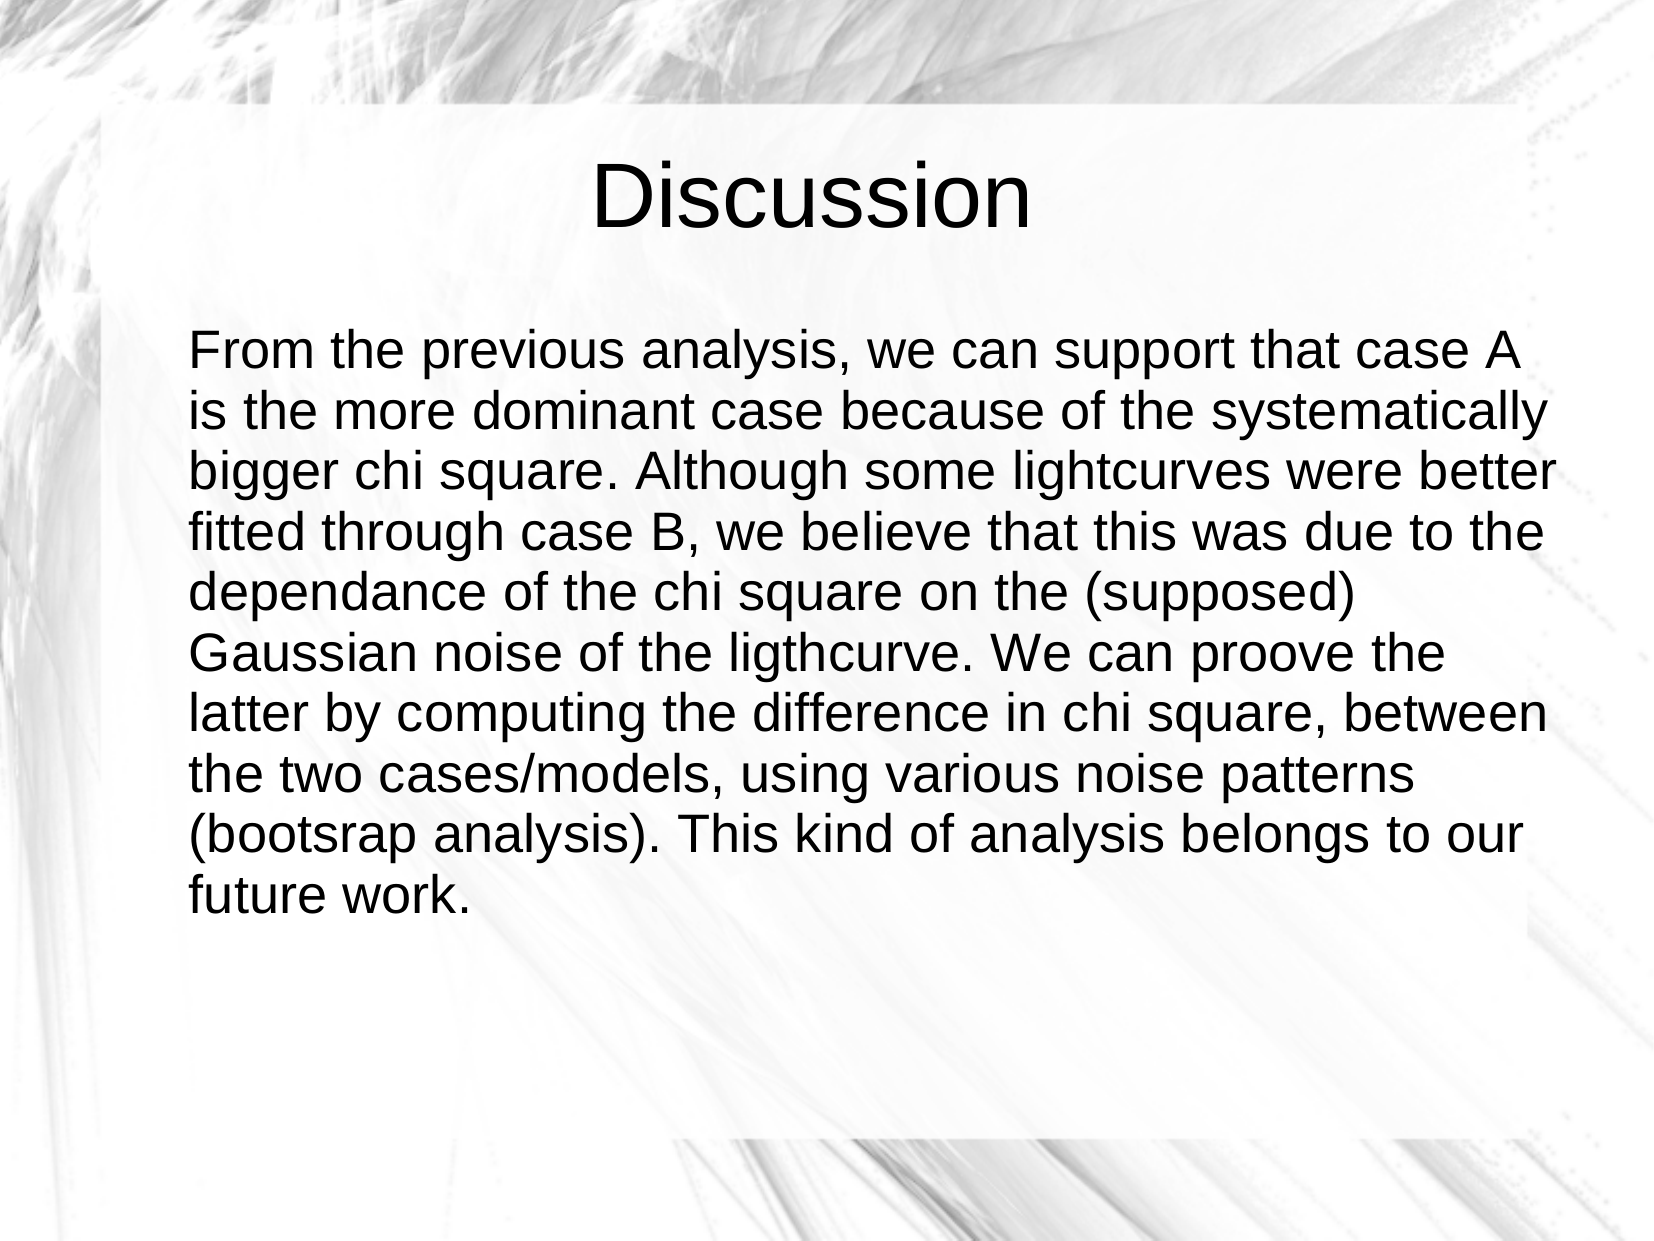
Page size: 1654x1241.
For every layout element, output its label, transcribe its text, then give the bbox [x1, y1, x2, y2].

picture [0, 0, 1654, 1241]
list From the previous analysis, we can support that case A is the more dominant case because of the systematically bigger chi square. Although some lightcurves were better fitted through case B, we believe that this was due to the dependance of the chi square on the (supposed) Gaussian noise of the ligthcurve. We can proove the latter by computing the difference in chi square, between the two cases/models, using various noise patterns (bootsrap analysis). This kind of analysis belongs to our future work. [118, 319, 1571, 1025]
title Discussion [118, 112, 1506, 281]
